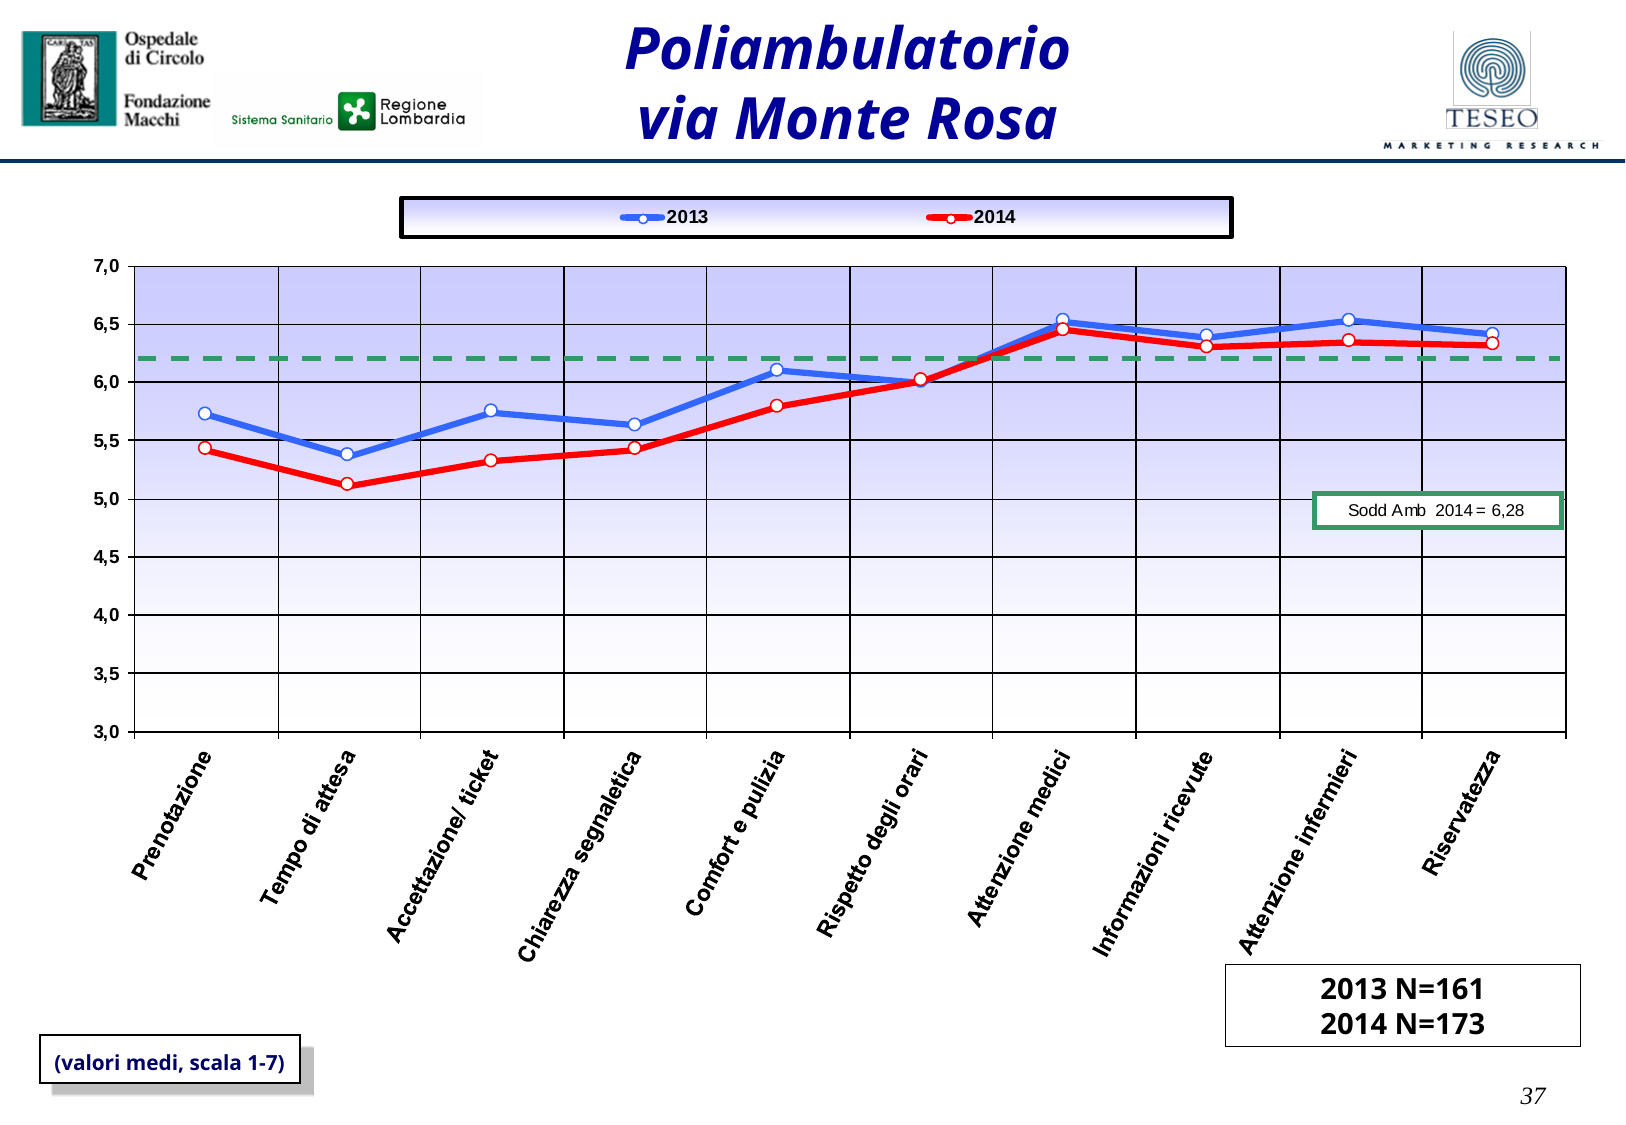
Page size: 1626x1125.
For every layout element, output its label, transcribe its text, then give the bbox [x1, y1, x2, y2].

text_box Poliambulatorio via Monte Rosa [304, 18, 1392, 144]
text_box 2013 N=161 2014 N=173 [1225, 964, 1581, 1047]
picture [1381, 31, 1604, 149]
text_box (valori medi, scala 1-7) [39, 1034, 68, 1083]
picture [21, 31, 483, 149]
picture [68, 184, 1586, 1125]
